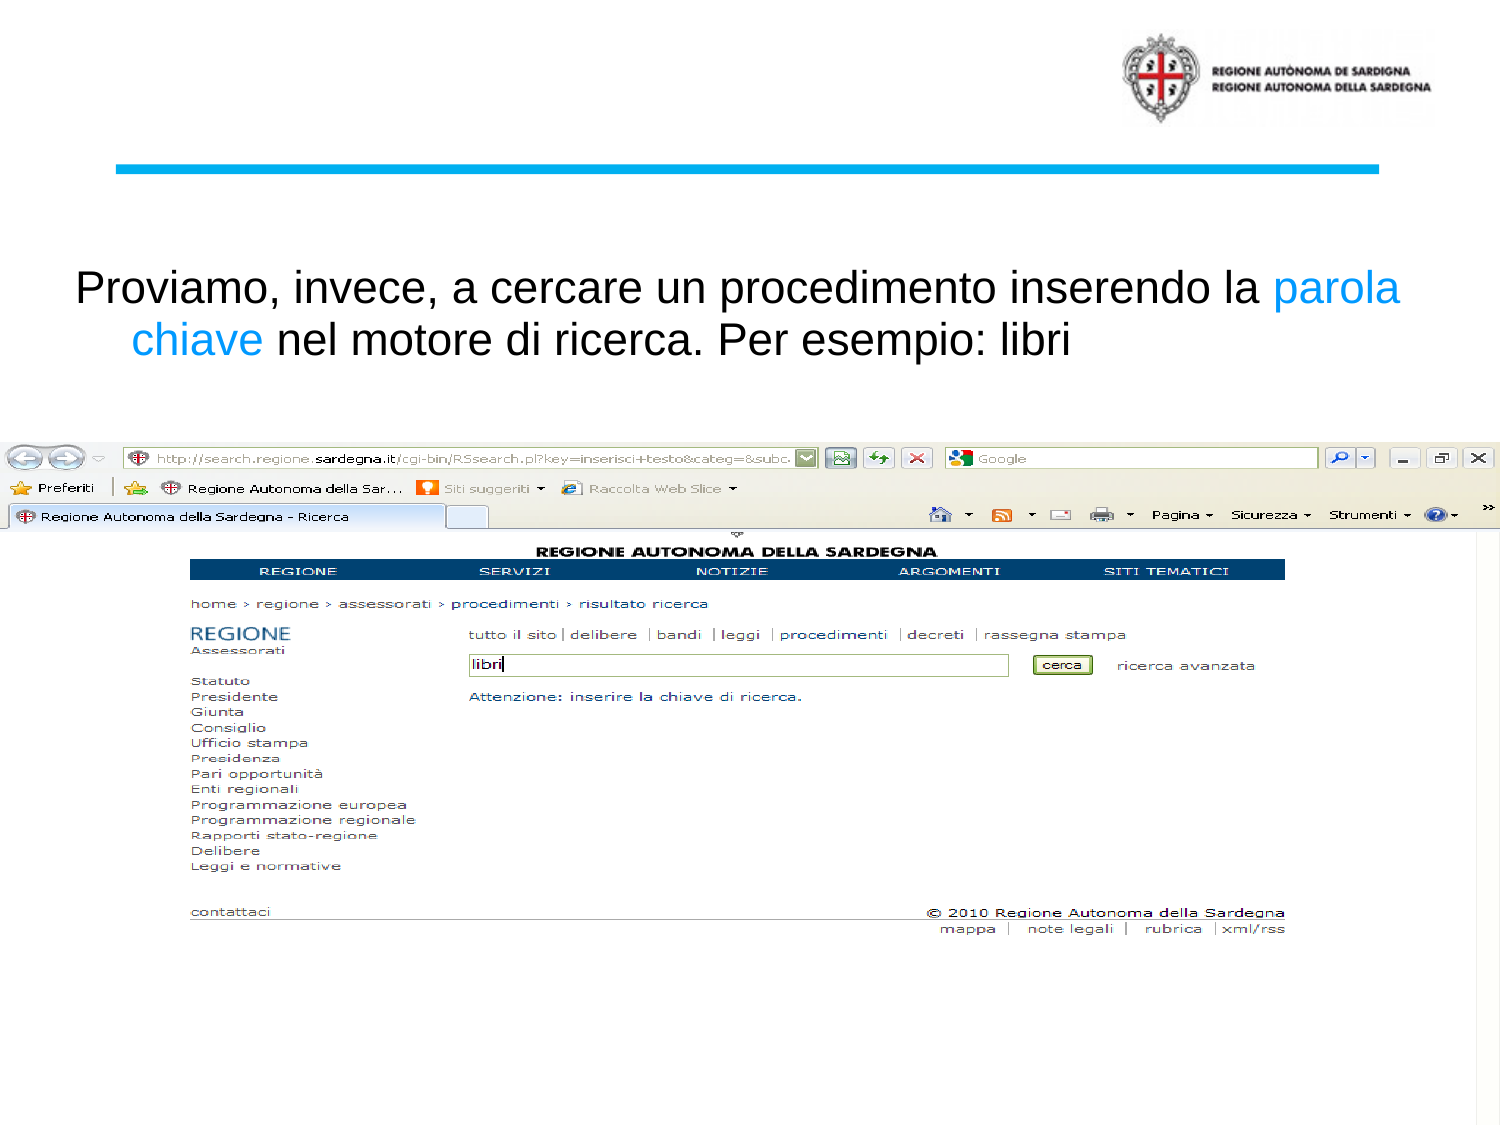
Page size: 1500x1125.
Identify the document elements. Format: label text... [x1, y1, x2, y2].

picture [0, 442, 1500, 1125]
list Proviamo, invece, a cercare un procedimento inserendo la parola chiave nel motore di ricerca. Per esempio: libri [75, 262, 1425, 442]
text_box [115, 164, 1380, 175]
picture [1122, 29, 1435, 127]
